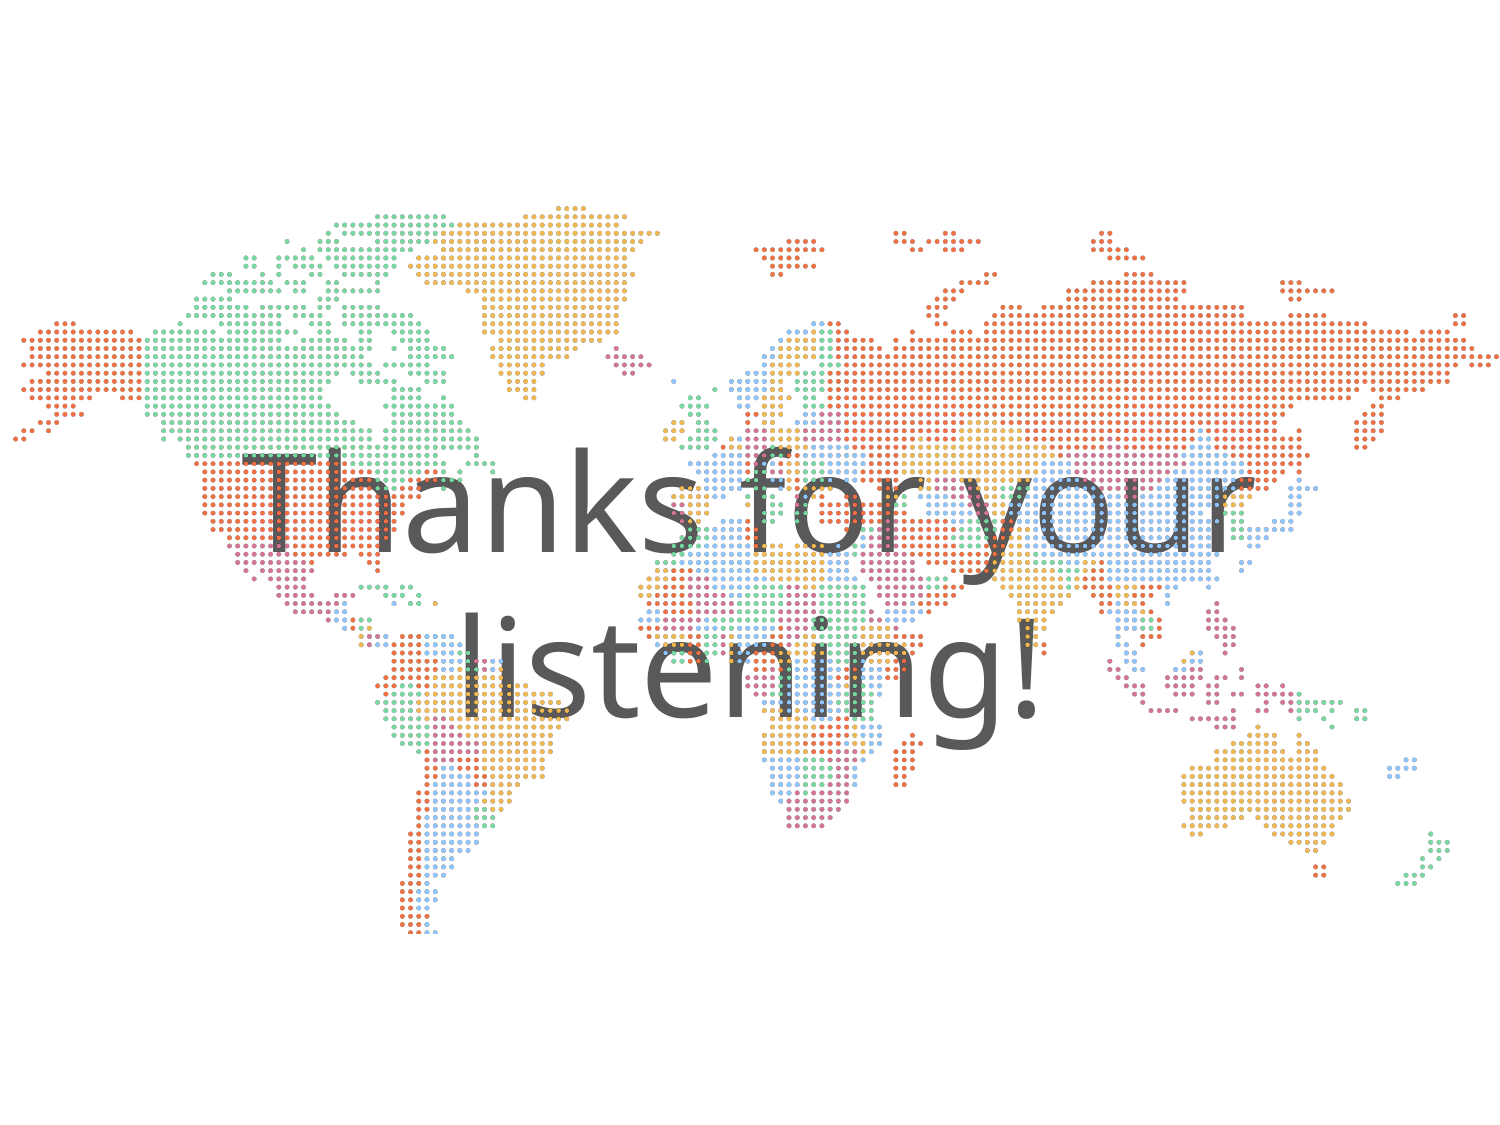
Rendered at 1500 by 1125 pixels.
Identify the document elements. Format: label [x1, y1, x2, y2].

picture [0, 191, 1500, 934]
